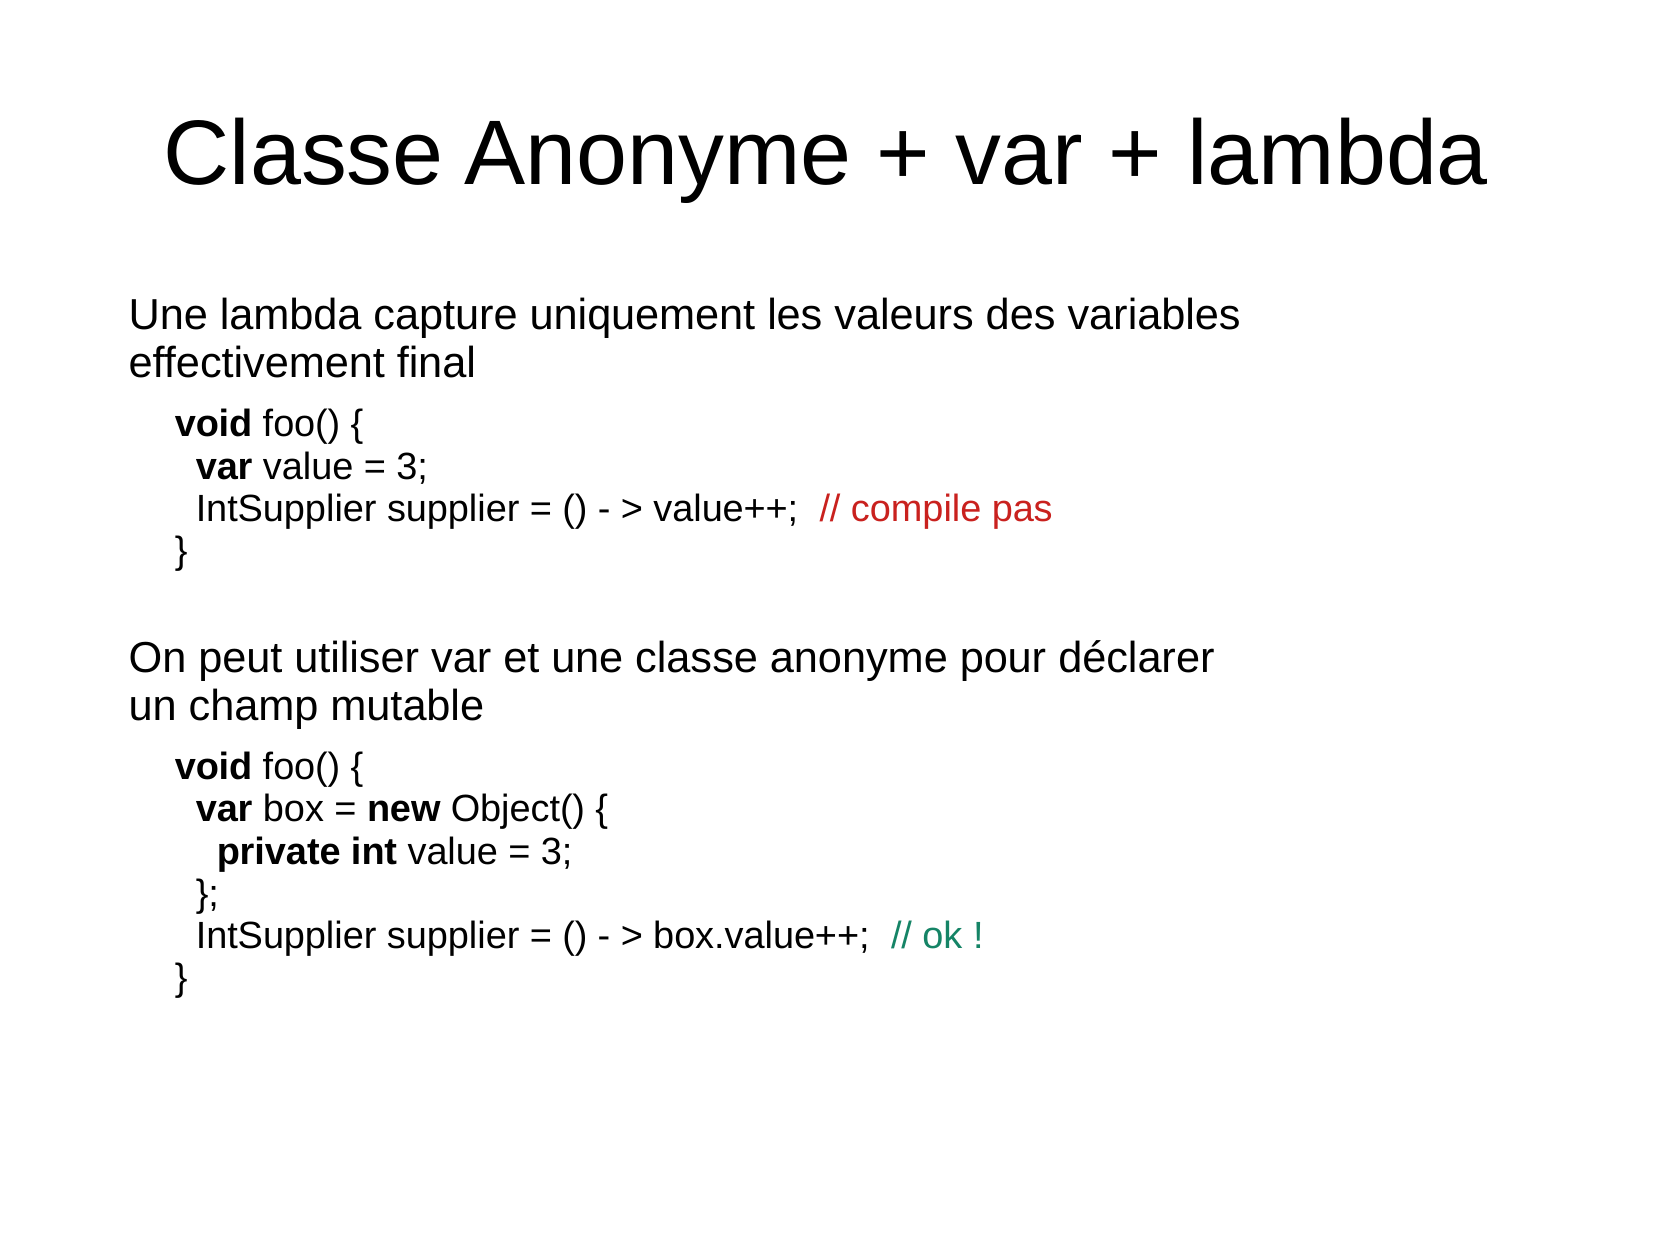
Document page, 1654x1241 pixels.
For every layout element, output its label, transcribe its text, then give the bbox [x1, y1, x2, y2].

title Classe Anonyme + var + lambda [82, 49, 1571, 257]
list Une lambda capture uniquement les valeurs des variables effectivement final void foo() { var value = 3; IntSupplier supplier = () - > value++; // compile pas } On peut utiliser var et une classe anonyme pour déclarer un champ mutable void foo() { var box = new Object() { private int value = 3; }; IntSupplier supplier = () - > box.value++; // ok ! } [82, 290, 1571, 1010]
